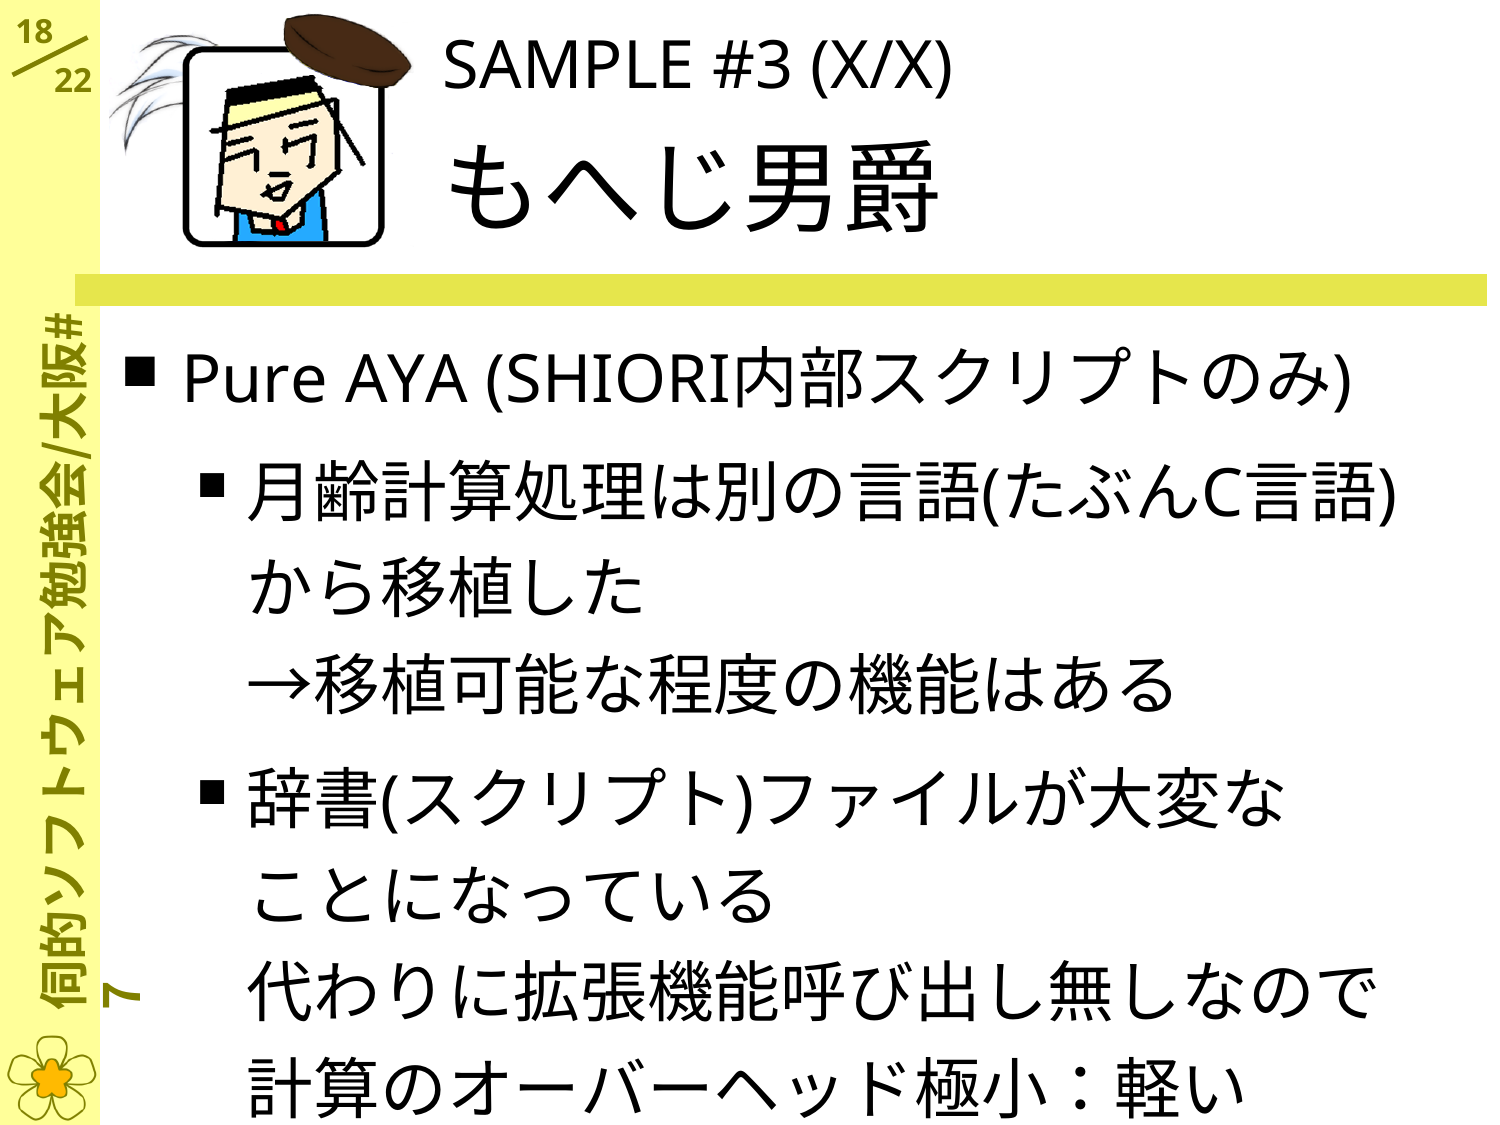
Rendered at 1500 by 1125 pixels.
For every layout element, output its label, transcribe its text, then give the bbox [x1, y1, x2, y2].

list Pure AYA (SHIORI内部スクリプトのみ) 月齢計算処理は別の言語(たぶんC言語) から移植した →移植可能な程度の機能はある 辞書(スクリプト)ファイルが大変な ことになっている 代わりに拡張機能呼び出し無しなので 計算のオーバーヘッド極小：軽い ※この後作者さんに丸投げ(2) [125, 324, 1476, 1125]
picture [5, 1033, 99, 1122]
picture [109, 9, 414, 248]
title SAMPLE #3 (X/X) もへじ男爵 [442, 17, 1476, 254]
